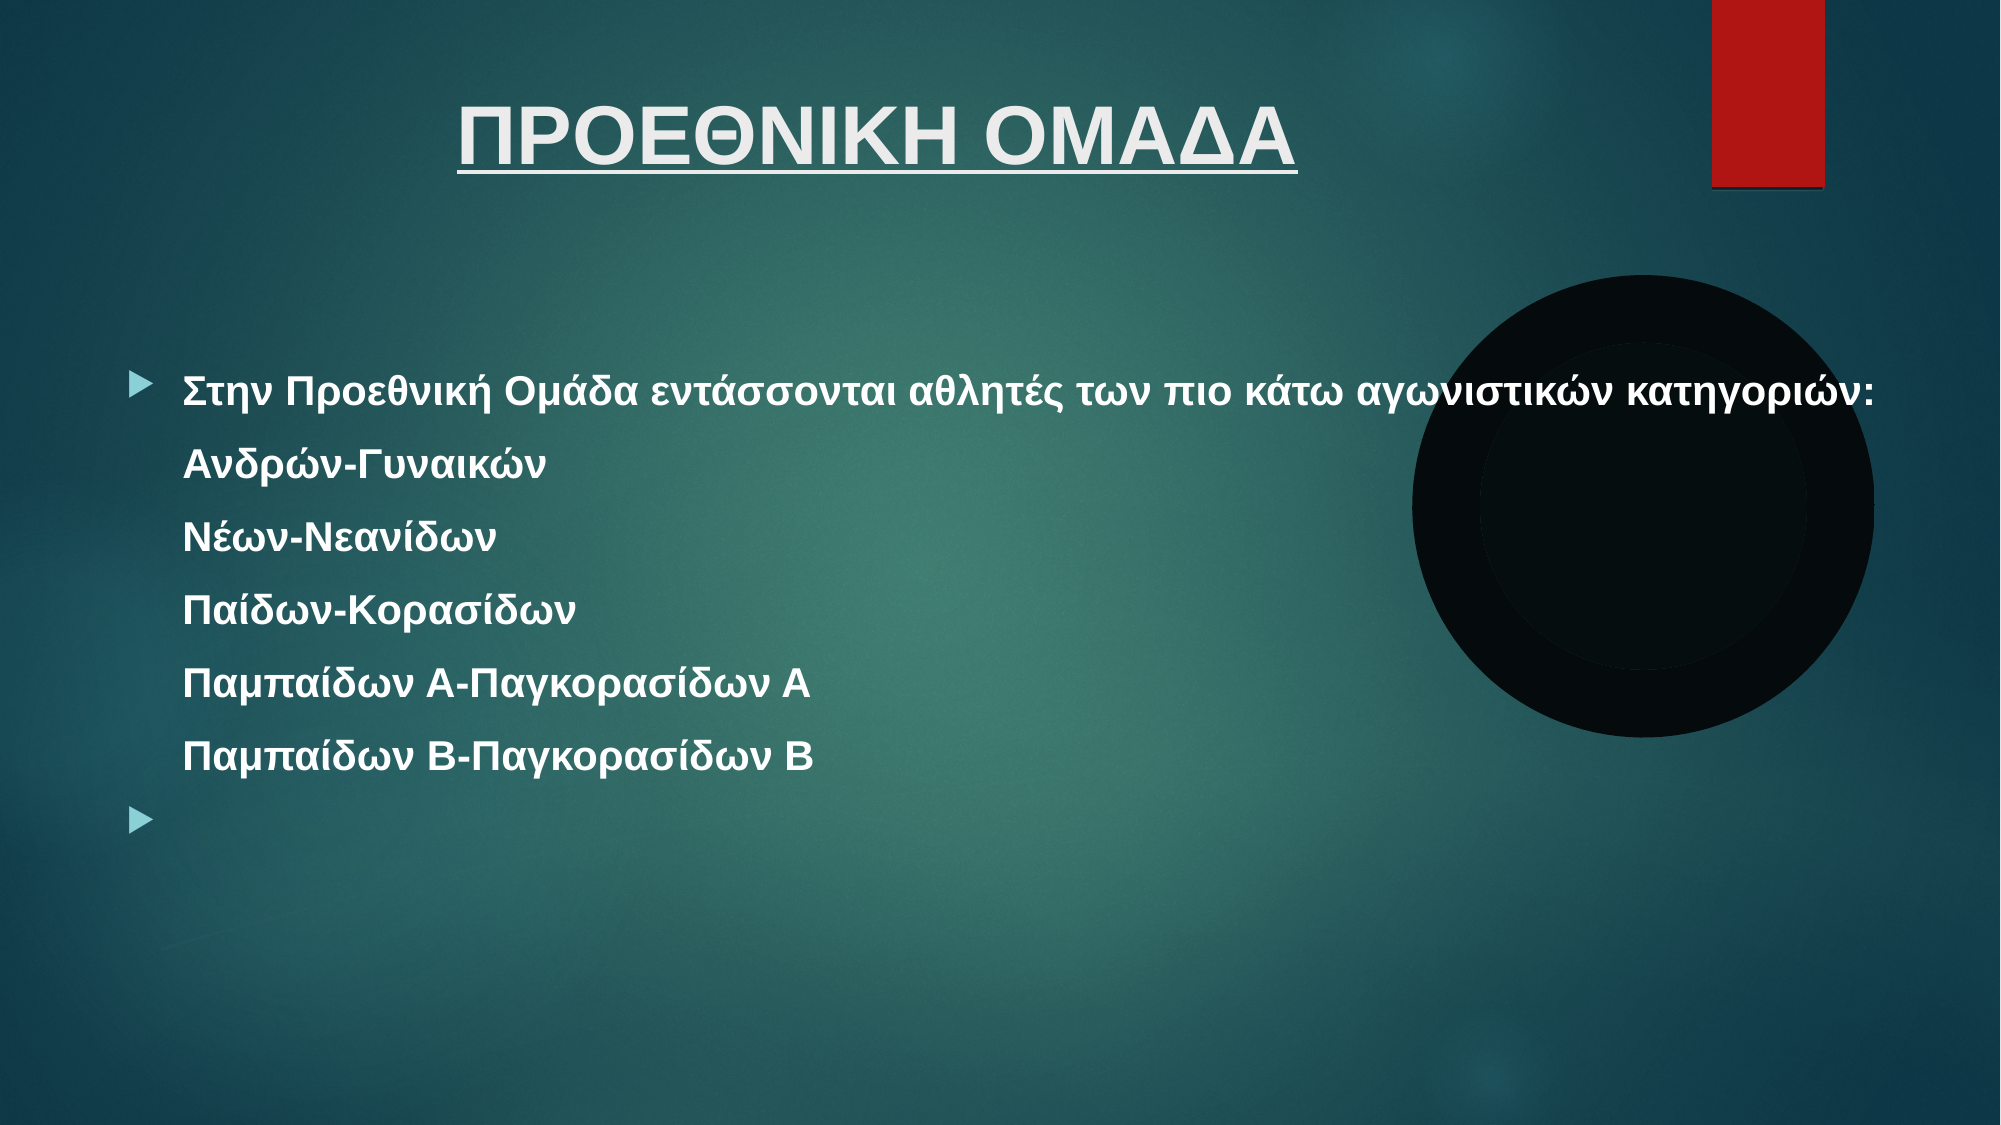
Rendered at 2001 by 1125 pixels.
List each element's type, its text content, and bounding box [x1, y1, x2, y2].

list Στην Προεθνική Ομάδα εντάσσονται αθλητές των πιο κάτω αγωνιστικών κατηγοριών: Ανδρών-Γυναικών Νέων-Νεανίδων Παίδων-Κορασίδων Παμπαίδων Α-Παγκορασίδων Α Παμπαίδων Β-Παγκορασίδων Β [111, 354, 1911, 992]
title ΠΡΟΕΘΝΙΚΗ ΟΜΑΔΑ [106, 74, 1649, 305]
